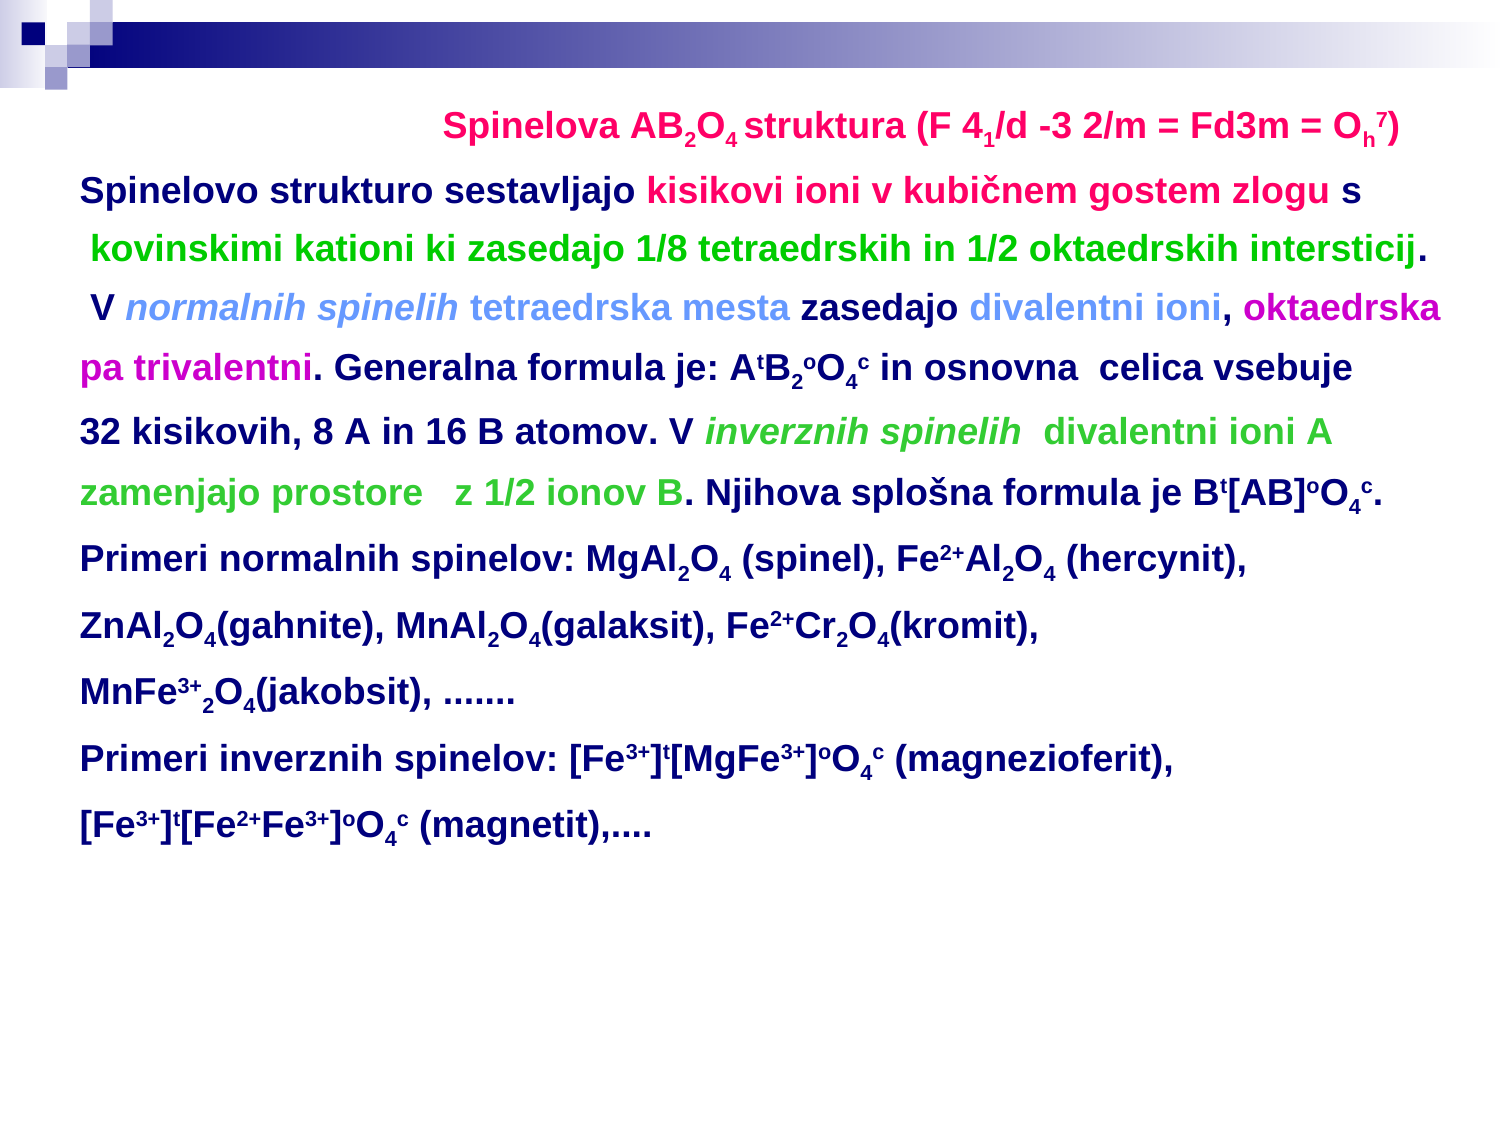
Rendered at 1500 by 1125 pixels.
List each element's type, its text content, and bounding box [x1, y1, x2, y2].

text_box Spinelova AB2O4 struktura (F 41/d -3 2/m = Fd3m = Oh7) Spinelovo strukturo sestavljajo kisikovi ioni v kubičnem gostem zlogu s kovinskimi kationi ki zasedajo 1/8 tetraedrskih in 1/2 oktaedrskih intersticij. V normalnih spinelih tetraedrska mesta zasedajo divalentni ioni, oktaedrska pa trivalentni. Generalna formula je: AtB2oO4c in osnovna celica vsebuje 32 kisikovih, 8 A in 16 B atomov. V inverznih spinelih divalentni ioni A zamenjajo prostore z 1/2 ionov B. Njihova splošna formula je Bt[AB]oO4c. Primeri normalnih spinelov: MgAl2O4 (spinel), Fe2+Al2O4 (hercynit), ZnAl2O4(gahnite), MnAl2O4(galaksit), Fe2+Cr2O4(kromit), MnFe3+2O4(jakobsit), ....... Primeri inverznih spinelov: [Fe3+]t[MgFe3+]oO4c (magnezioferit), [Fe3+]t[Fe2+Fe3+]oO4c (magnetit),.... [64, 78, 1466, 859]
